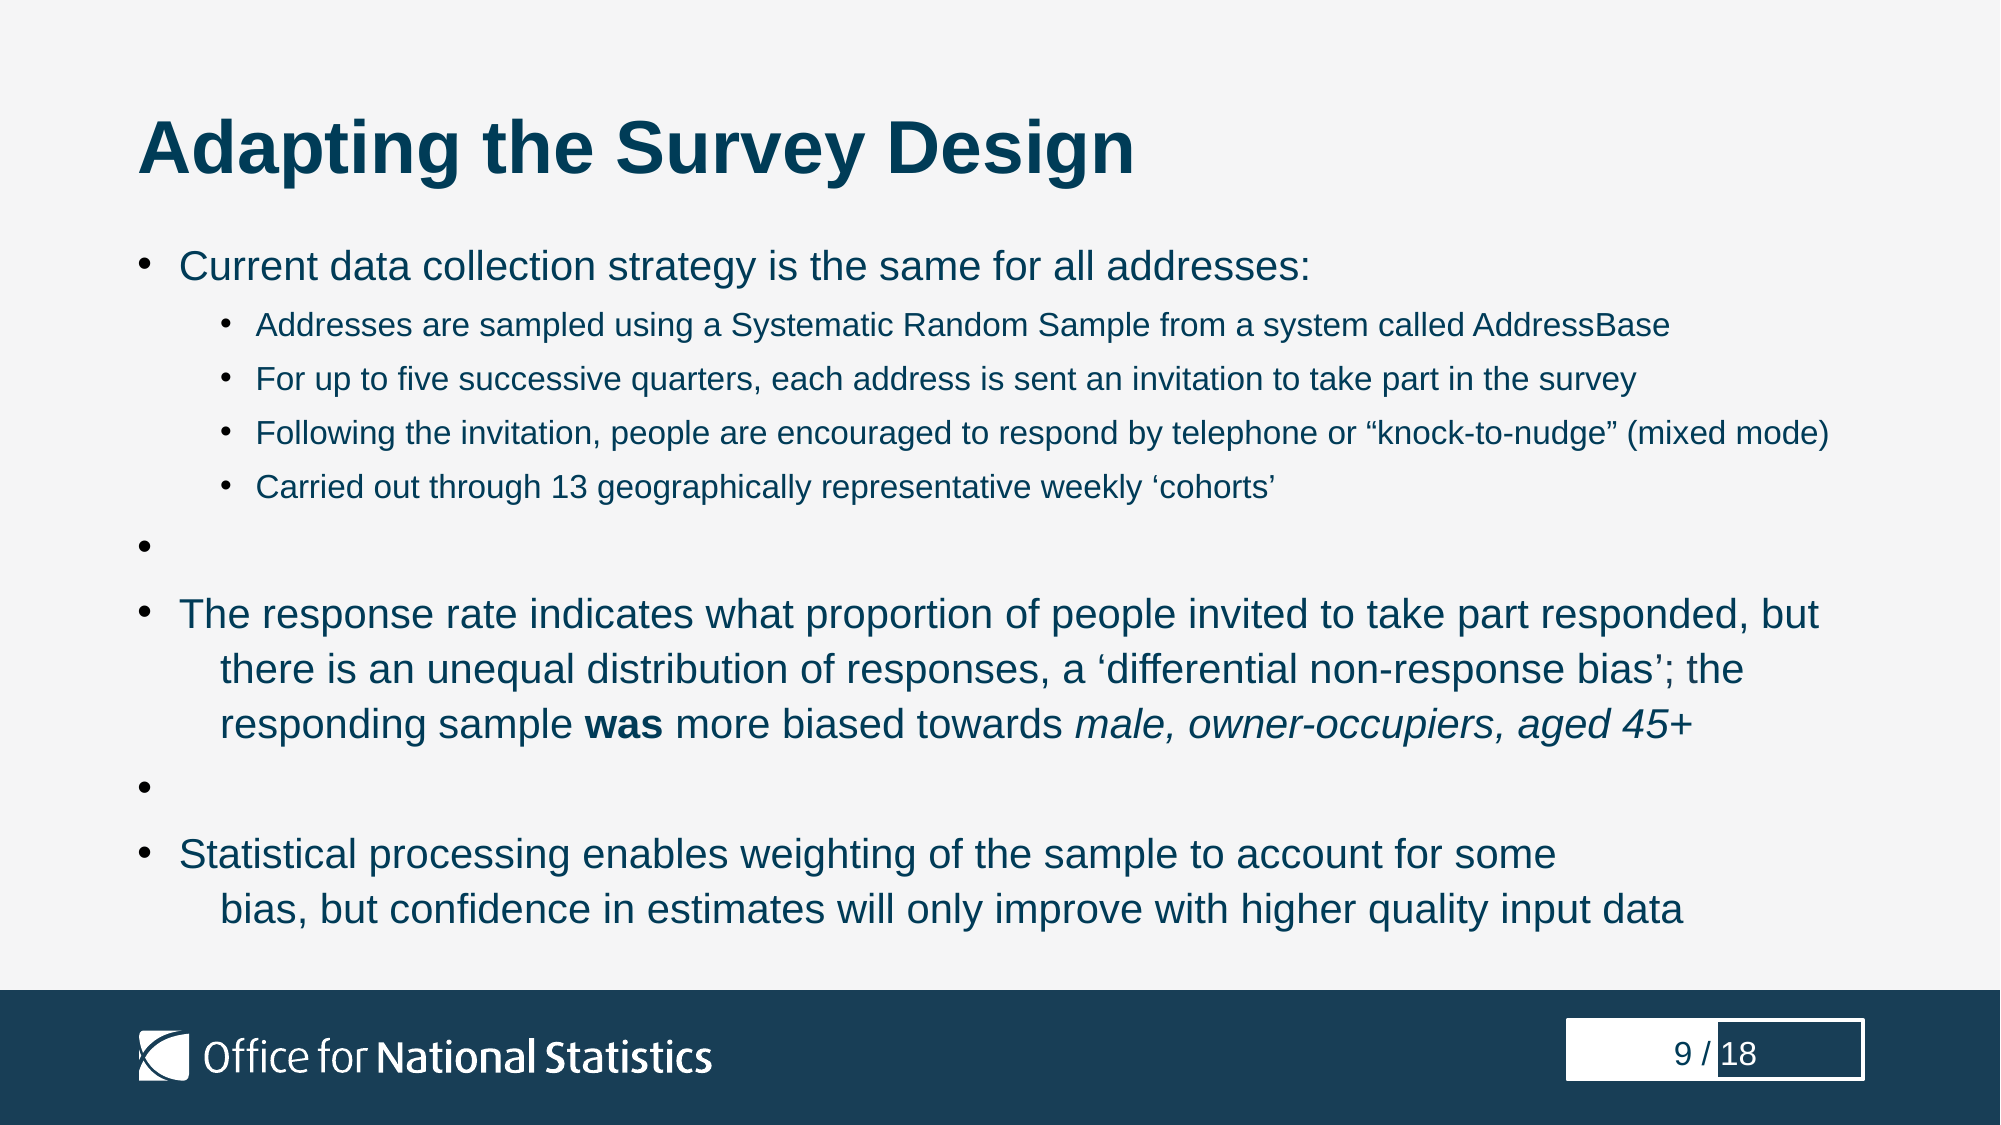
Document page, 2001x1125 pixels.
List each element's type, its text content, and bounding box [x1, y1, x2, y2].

title Adapting the Survey Design [137, 105, 1863, 192]
text_box 9 / 18 [1568, 1020, 1863, 1079]
list Current data collection strategy is the same for all addresses: Addresses are sampled using a Systematic Random Sample from a system called AddressBase For up to five successive quarters, each address is sent an invitation to take part in the survey Following the invitation, people are encouraged to respond by telephone or “knock-to-nudge” (mixed mode) Carried out through 13 geographically representative weekly ‘cohorts’ The response rate indicates what proportion of people invited to take part responded, but there is an unequal distribution of responses, a ‘differential non-response bias’; the responding sample was more biased towards male, owner-occupiers, aged 45+​ Statistical processing enables weighting of the sample to account for some bias, but confidence in estimates will only improve with higher quality input data [137, 233, 1863, 936]
